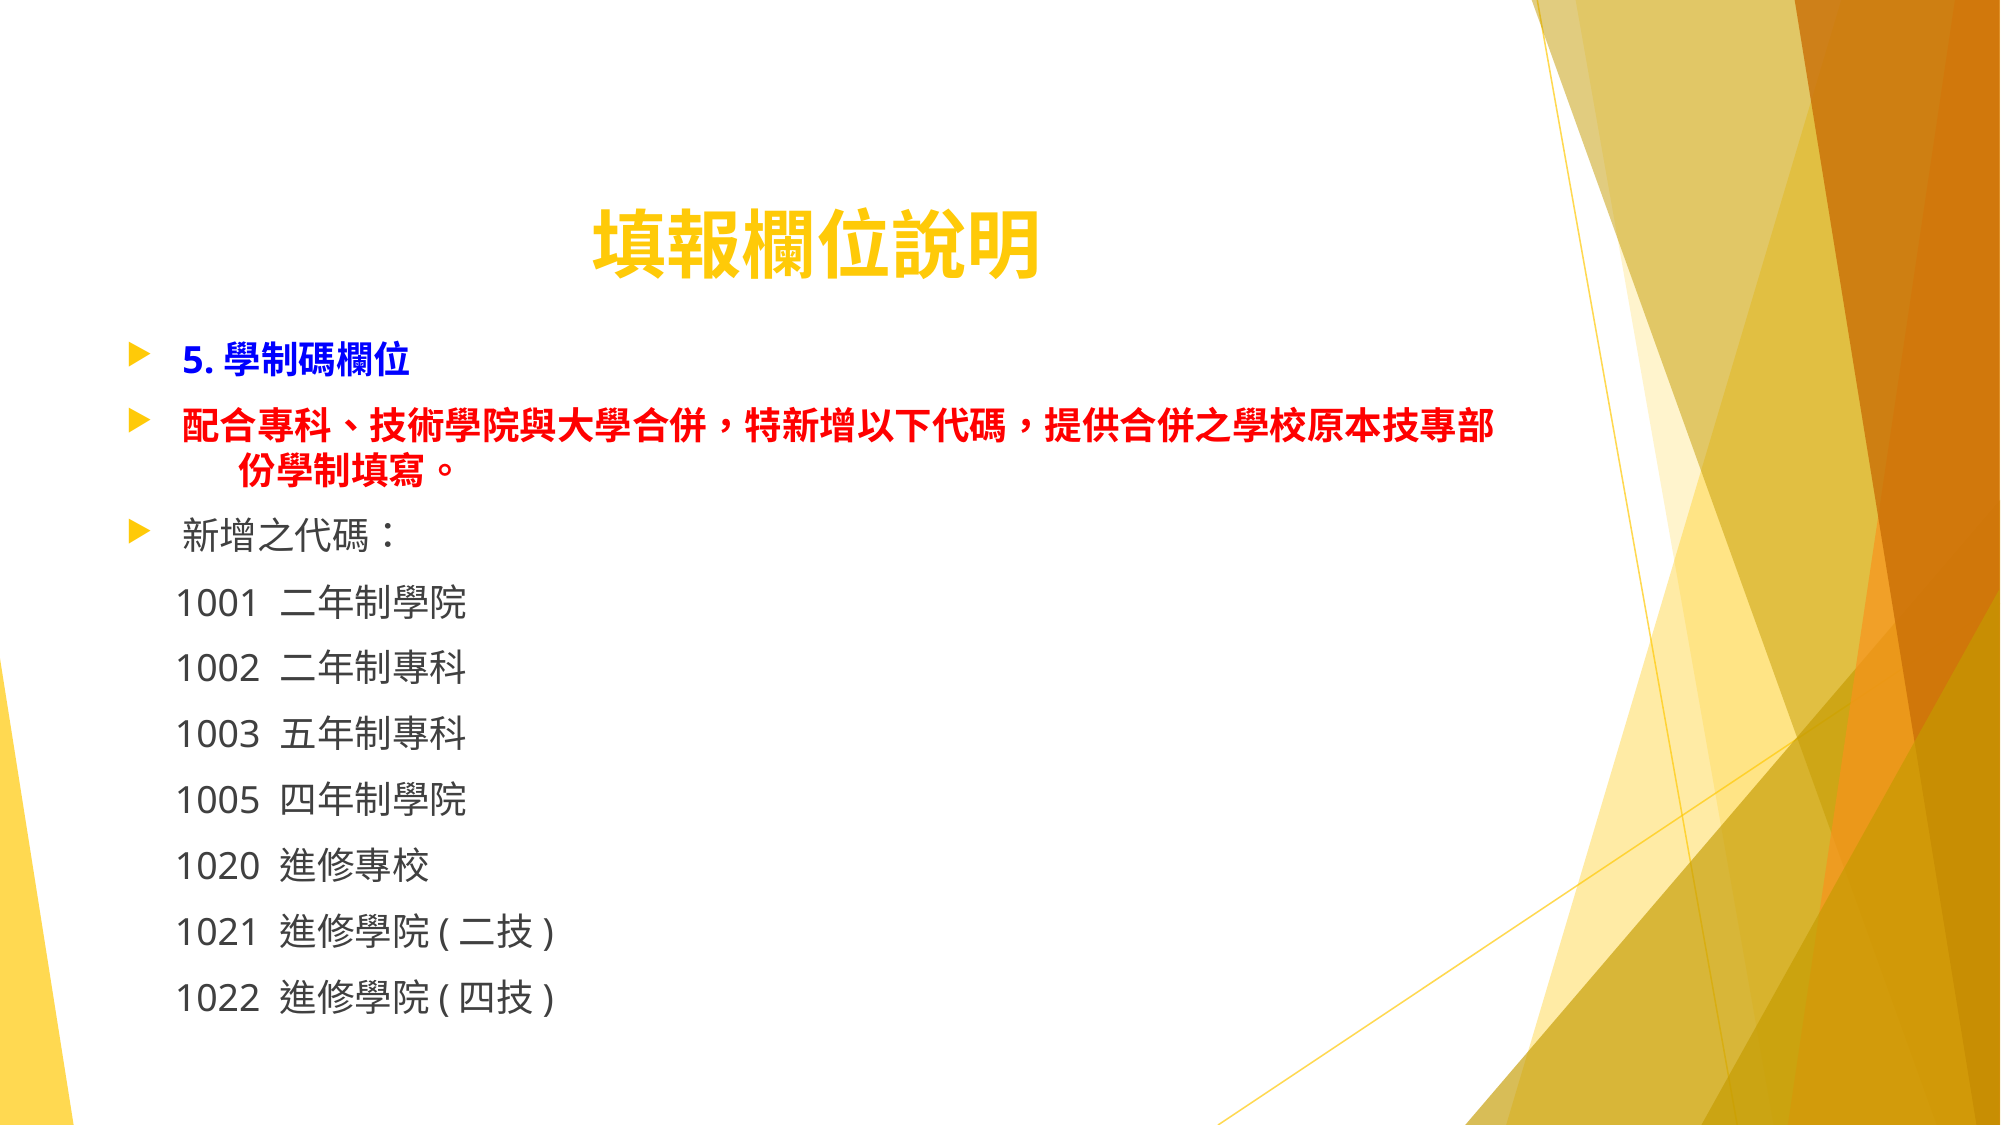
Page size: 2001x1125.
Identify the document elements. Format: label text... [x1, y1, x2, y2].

title 填報欄位說明 [111, 99, 1522, 317]
list 5.學制碼欄位 配合專科、技術學院與大學合併，特新增以下代碼，提供合併之學校原本技專部份學制填寫。 新增之代碼： 1001 二年制學院 1002 二年制專科 1003 五年制專科 1005 四年制學院 1020 進修專校 1021 進修學院(二技) 1022 進修學院(四技) [111, 328, 1522, 1057]
